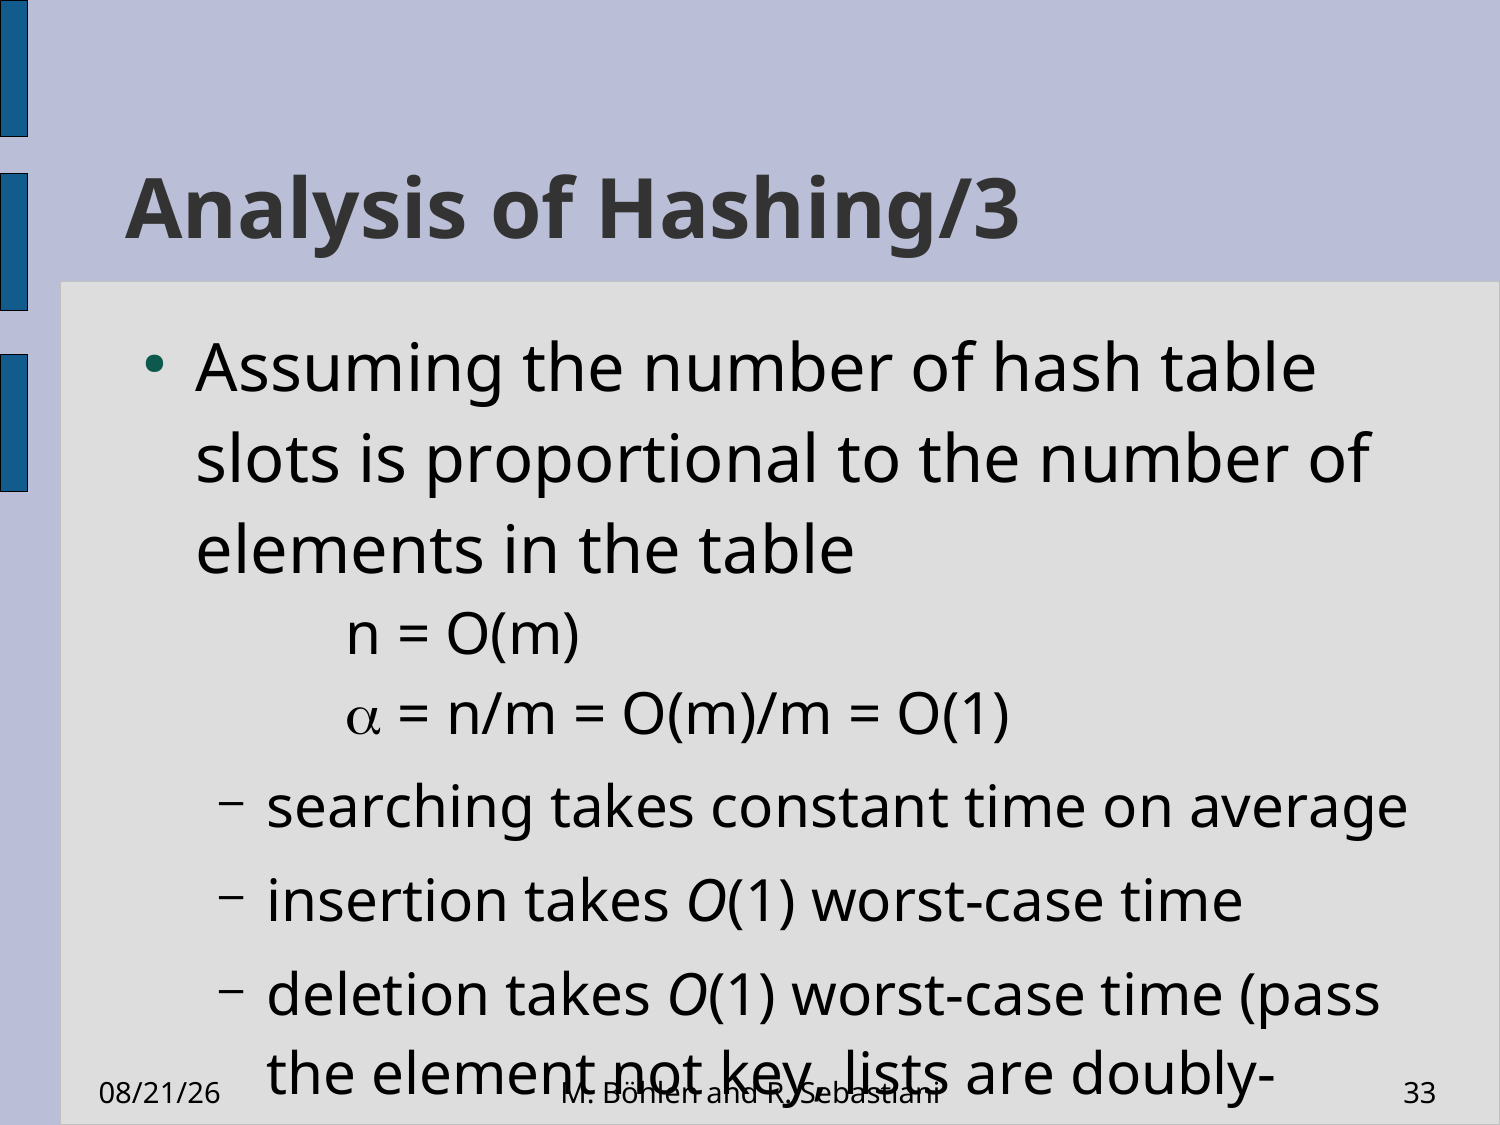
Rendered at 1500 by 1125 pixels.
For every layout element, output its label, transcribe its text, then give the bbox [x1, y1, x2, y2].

title Analysis of Hashing/3 [110, 67, 1392, 271]
list Assuming the number of hash table slots is proportional to the number of elements in the table n = O(m) a = n/m = O(m)/m = O(1) searching takes constant time on average insertion takes O(1) worst-case time deletion takes O(1) worst-case time (pass the element not key, lists are doubly-linked) [110, 312, 1429, 1042]
